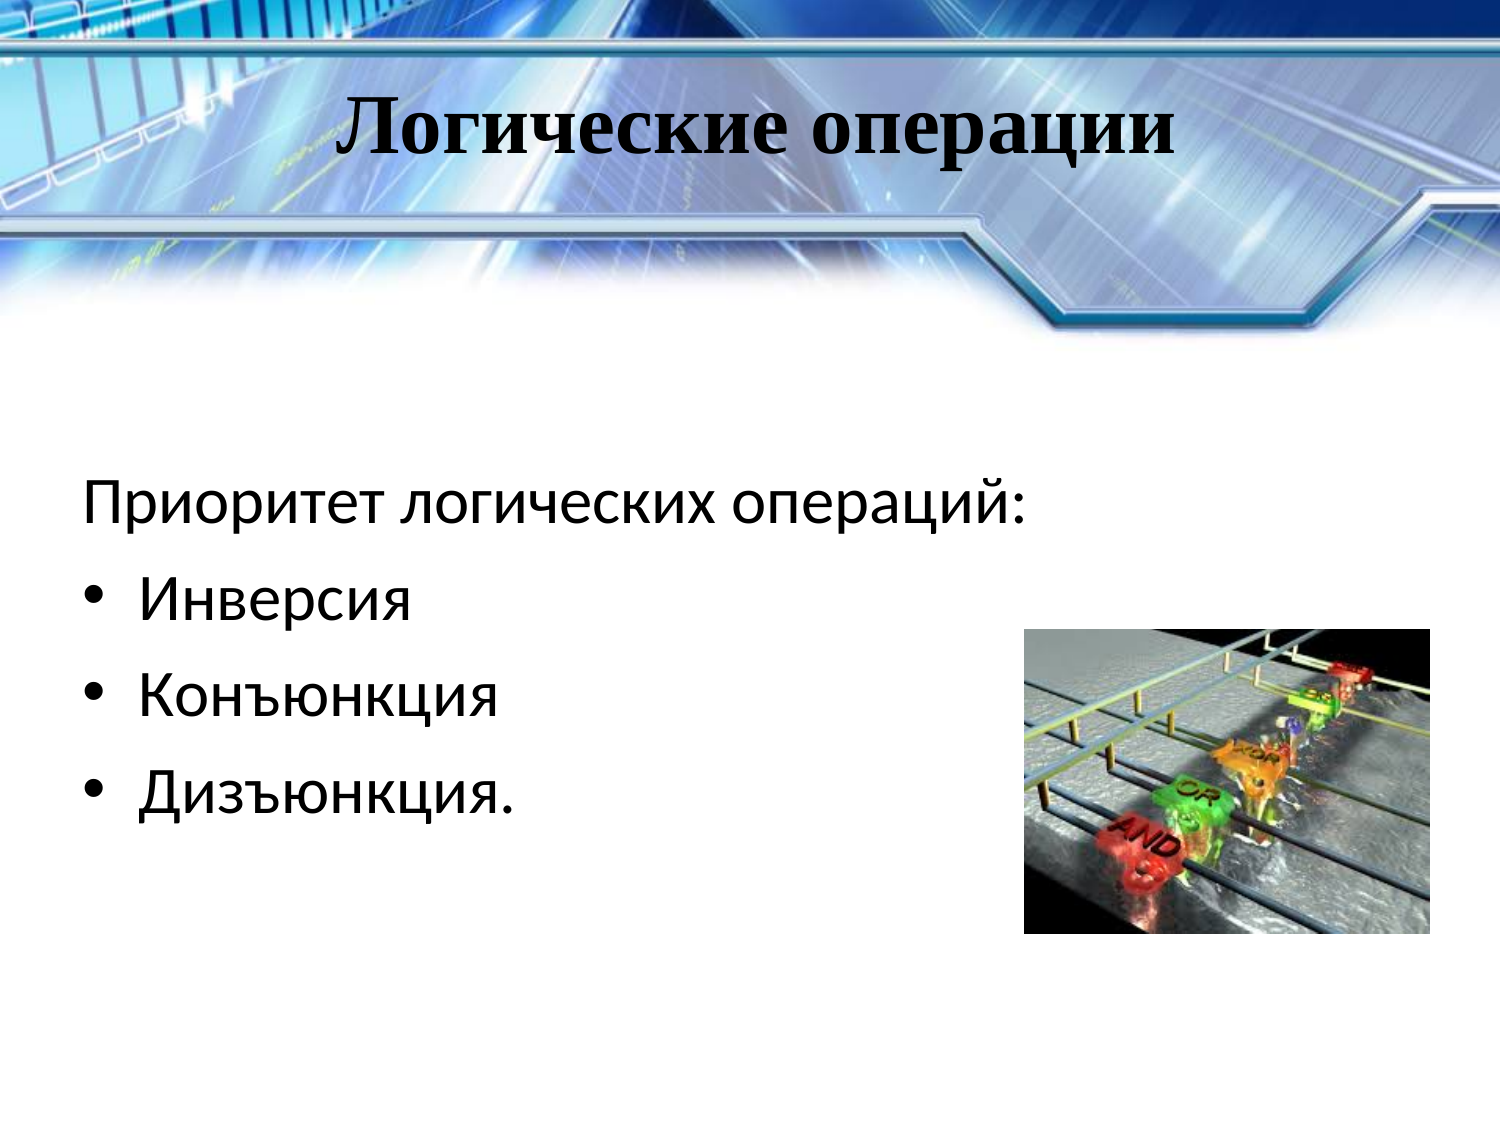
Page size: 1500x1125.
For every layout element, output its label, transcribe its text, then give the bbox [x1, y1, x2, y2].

text_box Логические операции [88, 60, 1425, 179]
list Приоритет логических операций: Инверсия Конъюнкция Дизъюнкция. [67, 448, 1418, 873]
picture [0, 0, 1500, 1125]
